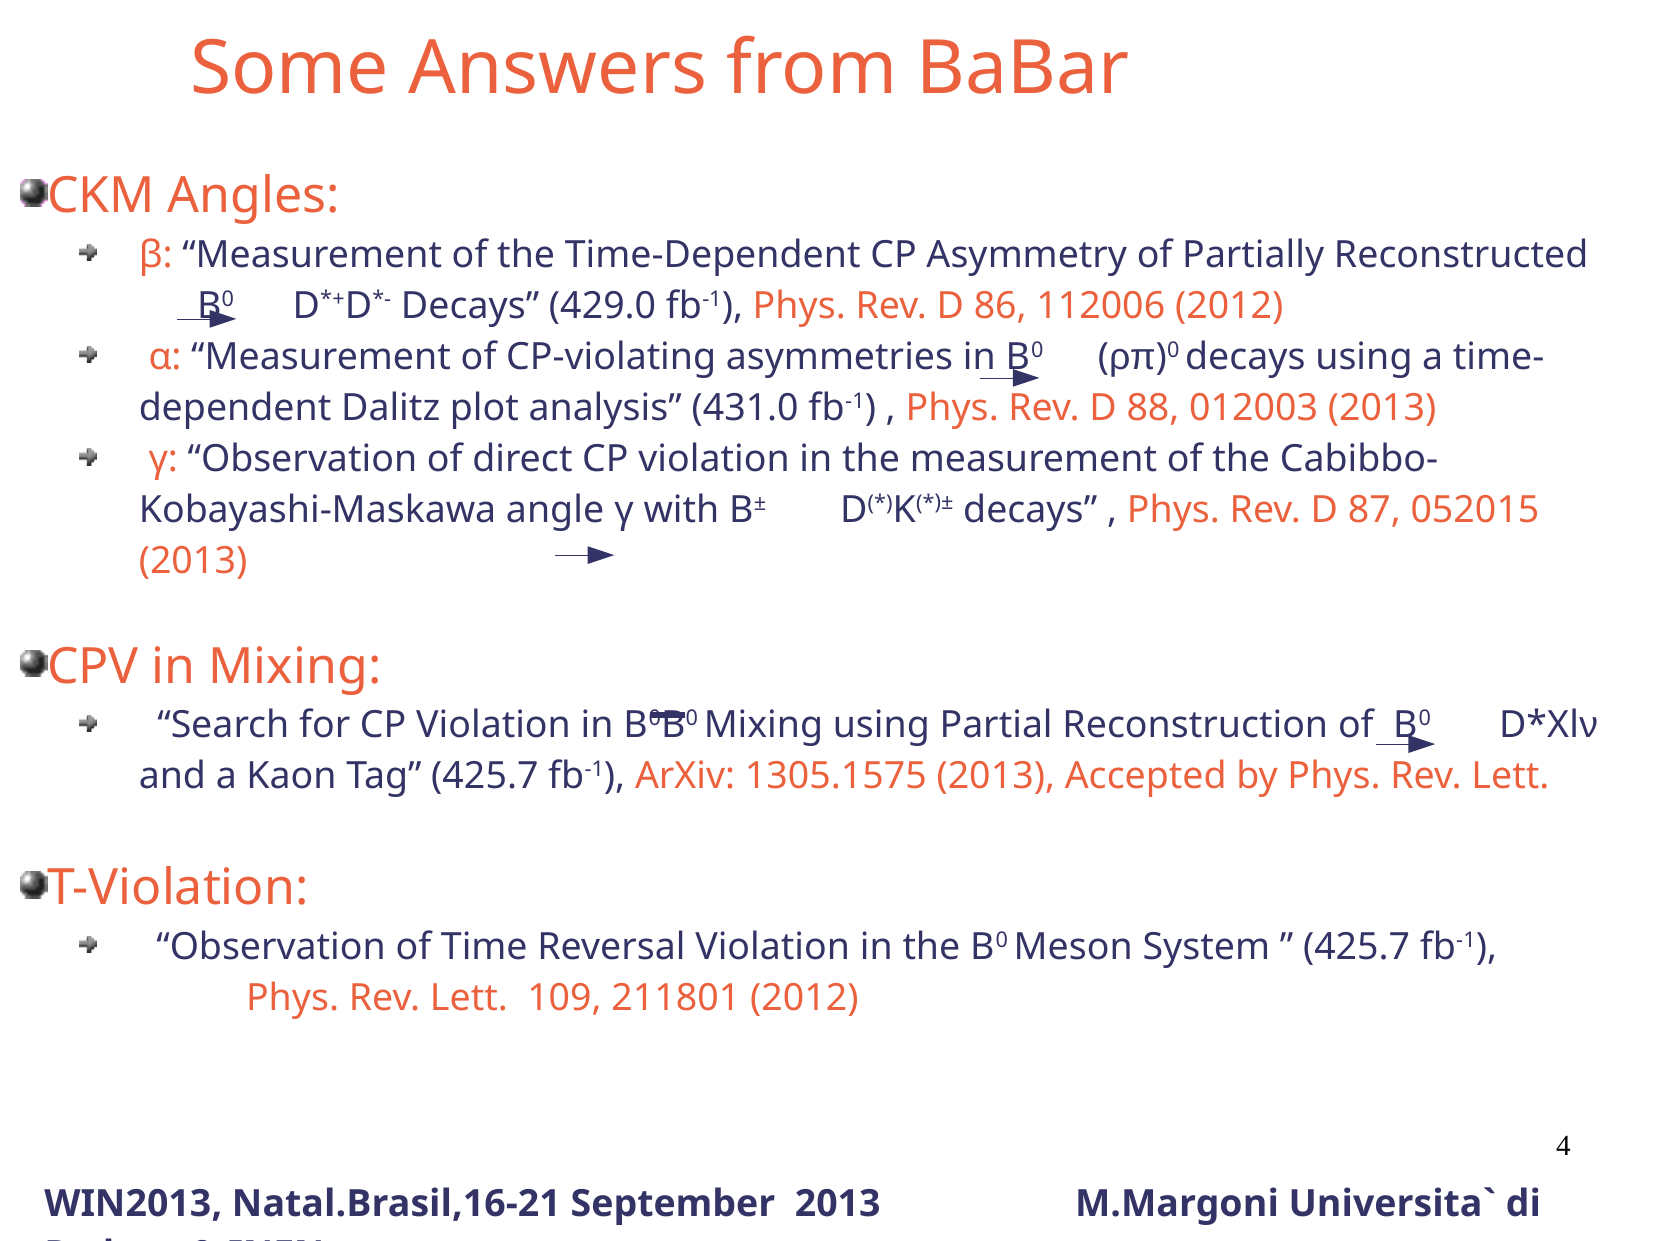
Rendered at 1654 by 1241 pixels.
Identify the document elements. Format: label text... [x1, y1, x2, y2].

text_box CKM Angles: β: “Measurement of the Time-Dependent CP Asymmetry of Partially Reconstructed B0 D*+D*- Decays” (429.0 fb-1), Phys. Rev. D 86, 112006 (2012) α: “Measurement of CP-violating asymmetries in B0 (ρπ)0 decays using a time-dependent Dalitz plot analysis” (431.0 fb-1) , Phys. Rev. D 88, 012003 (2013) γ: “Observation of direct CP violation in the measurement of the Cabibbo-Kobayashi-Maskawa angle γ with B± D(*)K(*)± decays” , Phys. Rev. D 87, 052015 (2013) CPV in Mixing: “Search for CP Violation in B0B0 Mixing using Partial Reconstruction of B0 D*Xlν and a Kaon Tag” (425.7 fb-1), ArXiv: 1305.1575 (2013), Accepted by Phys. Rev. Lett. T-Violation: “Observation of Time Reversal Violation in the B0 Meson System ” (425.7 fb-1), Phys. Rev. Lett. 109, 211801 (2012) [5, 151, 1625, 1094]
text_box Some Answers from BaBar [0, 5, 1654, 246]
text_box WIN2013, Natal.Brasil,16-21 September 2013 M.Margoni Universita` di Padova & INFN [29, 1169, 1625, 1241]
